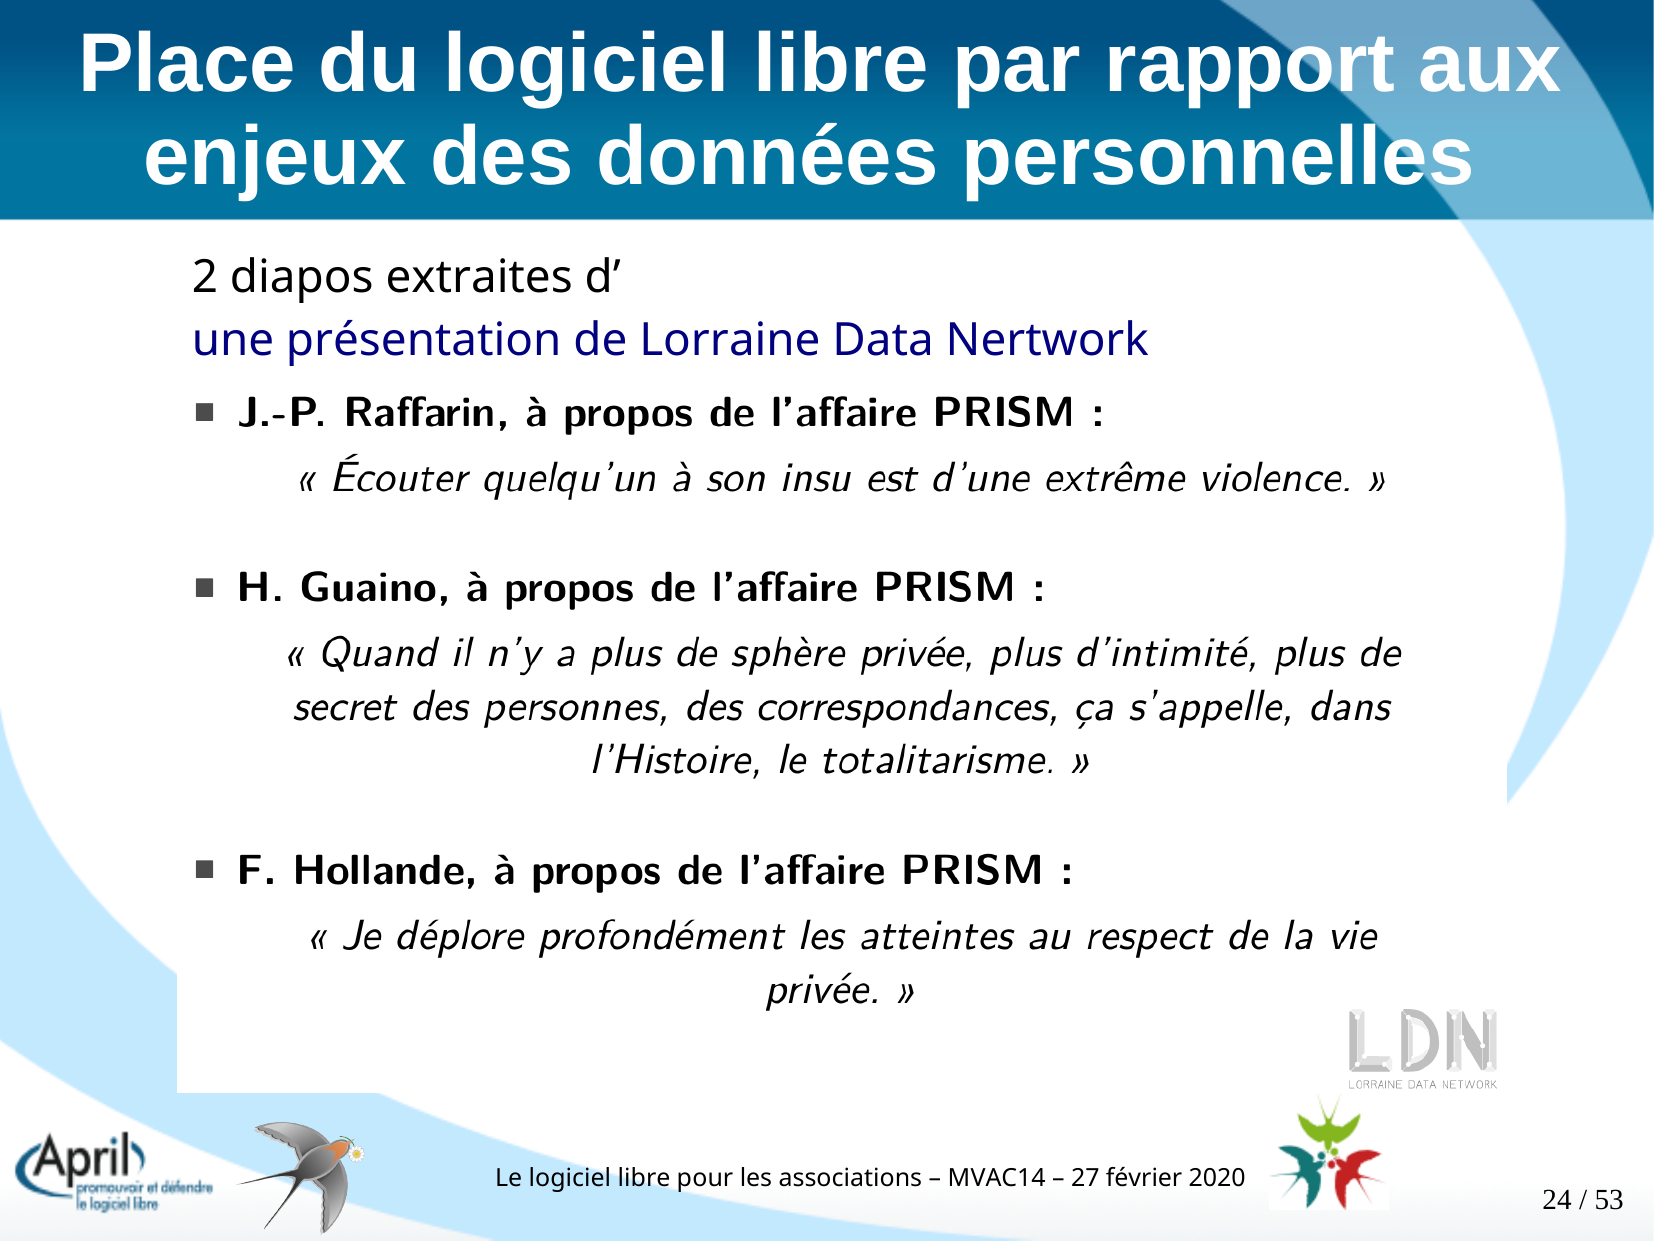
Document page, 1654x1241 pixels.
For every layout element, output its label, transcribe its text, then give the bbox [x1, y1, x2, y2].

picture [0, 0, 1654, 1241]
title Place du logiciel libre par rapport aux enjeux des données personnelles [76, 5, 1565, 213]
text_box 2 diapos extraites d’une présentation de Lorraine Data Nertwork [177, 236, 1506, 362]
